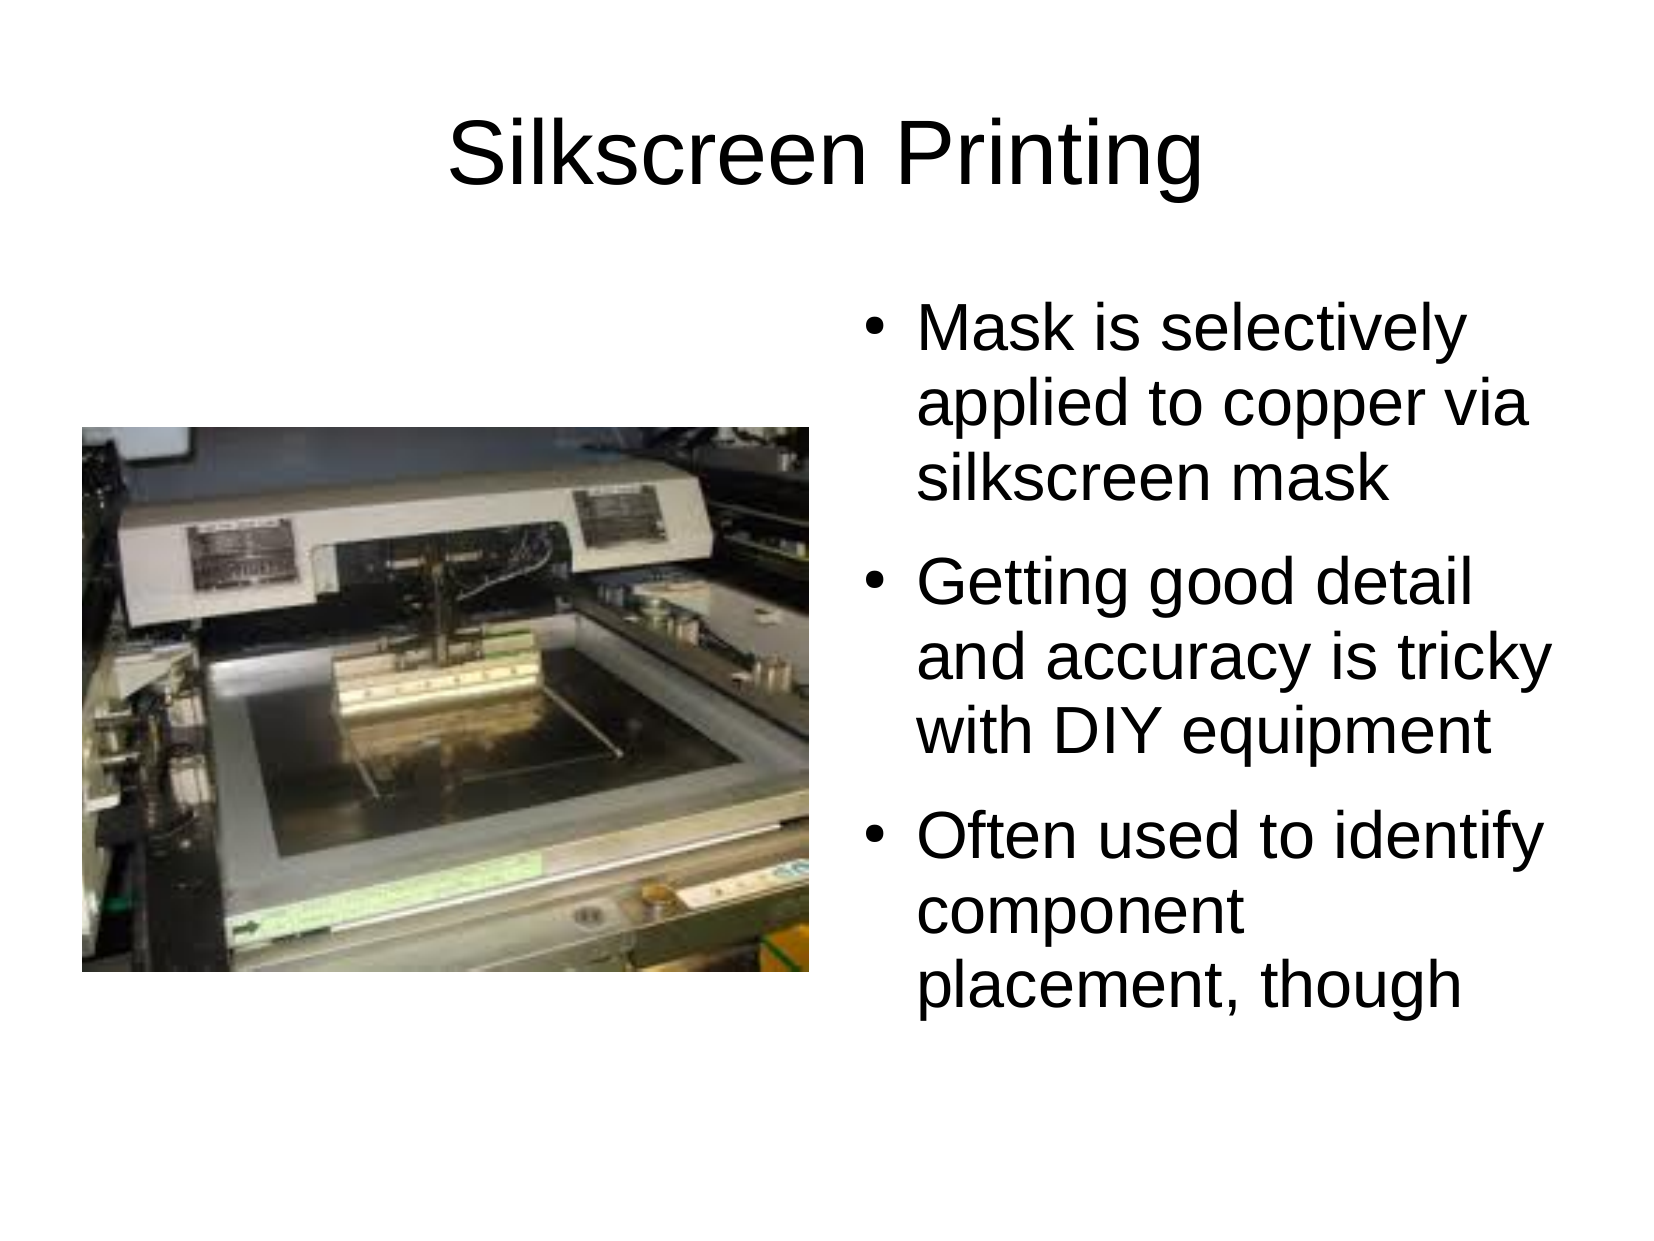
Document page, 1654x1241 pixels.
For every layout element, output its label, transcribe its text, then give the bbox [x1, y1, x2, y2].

title Silkscreen Printing [82, 56, 1571, 250]
picture [82, 427, 809, 972]
list Mask is selectively applied to copper via silkscreen mask Getting good detail and accuracy is tricky with DIY equipment Often used to identify component placement, though [845, 290, 1572, 1094]
